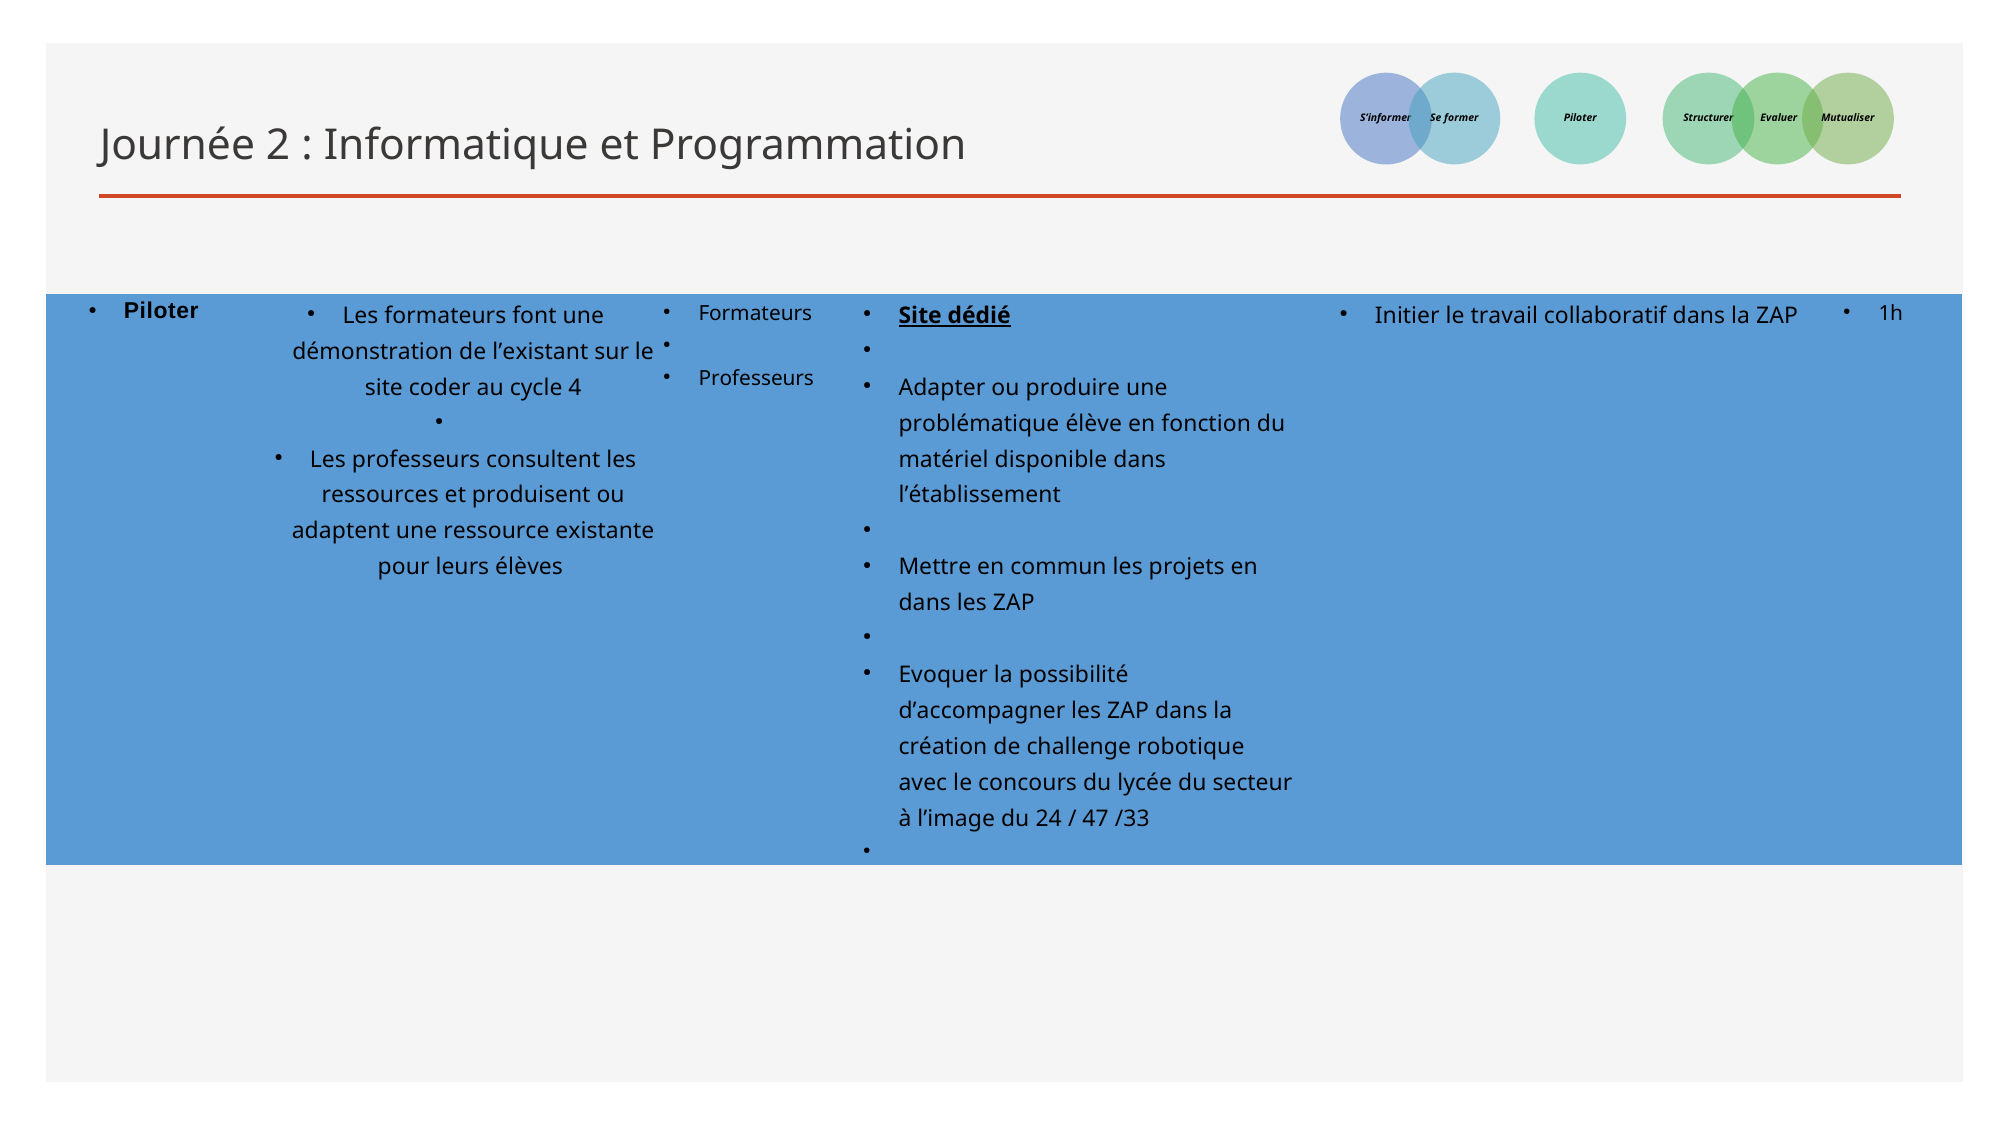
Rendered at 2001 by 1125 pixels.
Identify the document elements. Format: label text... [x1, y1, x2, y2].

table_header 1h [1843, 294, 1962, 865]
list Journée 2 : Informatique et Programmation [84, 72, 1089, 178]
table_header Piloter [46, 294, 248, 865]
text_box Structurer [1662, 72, 1743, 165]
table_header Formateurs Professeurs [663, 294, 863, 865]
text_box Piloter [1534, 72, 1627, 165]
table_header Initier le travail collaboratif dans la ZAP [1295, 294, 1843, 865]
table_header Les formateurs font une démonstration de l’existant sur le site coder au cycle 4 Les professeurs consultent les ressources et produisent ou adaptent une ressource existante pour leurs élèves [248, 294, 663, 865]
text_box Se former [1408, 72, 1501, 165]
table_header Site dédié Adapter ou produire une problématique élève en fonction du matériel disponible dans l’établissement Mettre en commun les projets en dans les ZAP Evoquer la possibilité d’accompagner les ZAP dans la création de challenge robotique avec le concours du lycée du secteur à l’image du 24 / 47 /33 [863, 294, 1295, 865]
text_box Evaluer [1731, 72, 1812, 165]
text_box S’informer [1340, 72, 1420, 165]
text_box Mutualiser [1802, 72, 1894, 165]
